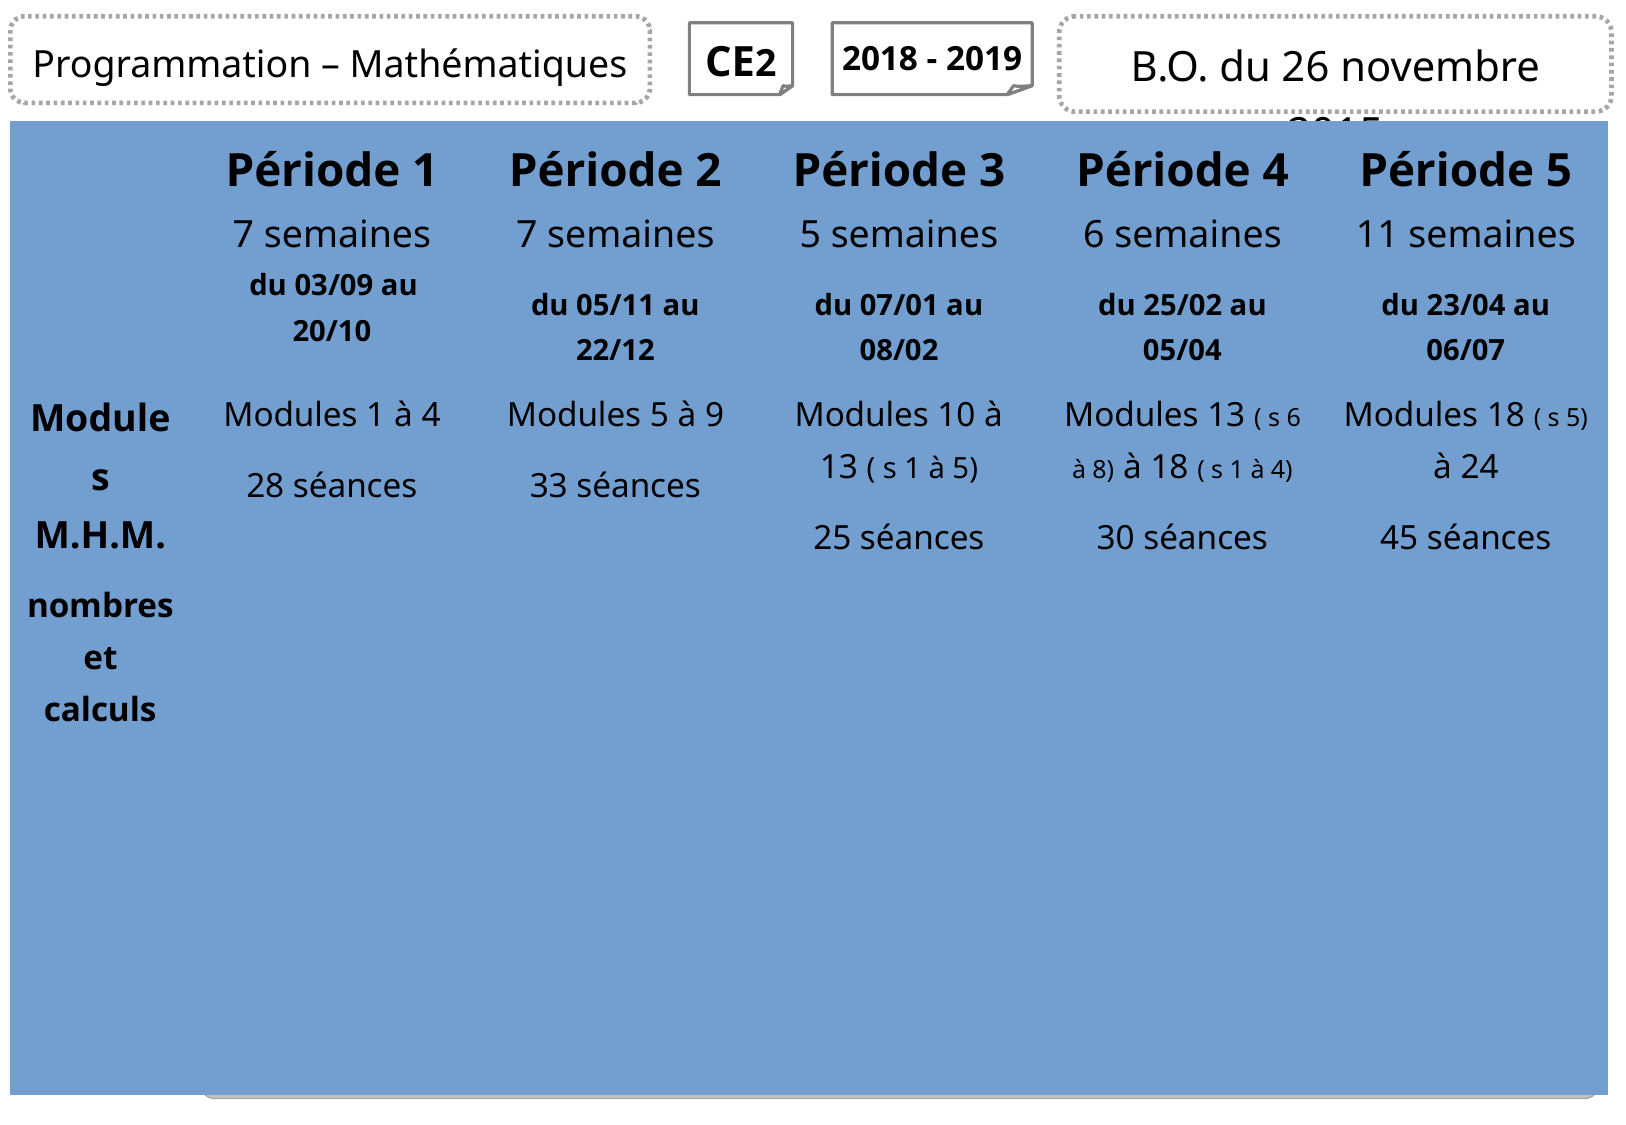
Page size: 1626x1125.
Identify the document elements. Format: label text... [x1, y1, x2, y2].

table_cell [1041, 568, 1324, 1095]
table_header Période 4 6 semaines du 25/02 au 05/04 [1041, 121, 1324, 377]
text_box B.O. du 26 novembre 2015 [1059, 16, 1612, 112]
table_cell Modules 18 ( s 5) à 24 45 séances [1324, 377, 1608, 568]
table_cell Modules 13 ( s 6 à 8) à 18 ( s 1 à 4) 30 séances [1041, 377, 1324, 568]
text_box Programmation – Mathématiques [10, 16, 650, 103]
table_cell [190, 568, 474, 1095]
table_header Période 1 7 semaines du 03/09 au 20/10 [190, 121, 474, 377]
text_box CE2 [689, 22, 793, 95]
table_cell [757, 568, 1041, 1095]
table_cell [474, 568, 757, 1095]
table_cell nombres et calculs [10, 568, 190, 1095]
table_cell Modules 1 à 4 28 séances [190, 377, 474, 568]
table_header [10, 121, 190, 377]
table_cell [1324, 568, 1608, 1095]
table_header Période 5 11 semaines du 23/04 au 06/07 [1324, 121, 1608, 377]
table_cell Modules 10 à 13 ( s 1 à 5) 25 séances [757, 377, 1041, 568]
text_box 2018 - 2019 [832, 22, 1033, 95]
table_cell Modules 5 à 9 33 séances [474, 377, 757, 568]
table_header Période 2 7 semaines du 05/11 au 22/12 [474, 121, 757, 377]
table_header Période 3 5 semaines du 07/01 au 08/02 [757, 121, 1041, 377]
table_cell Modules M.H.M. [10, 377, 190, 568]
